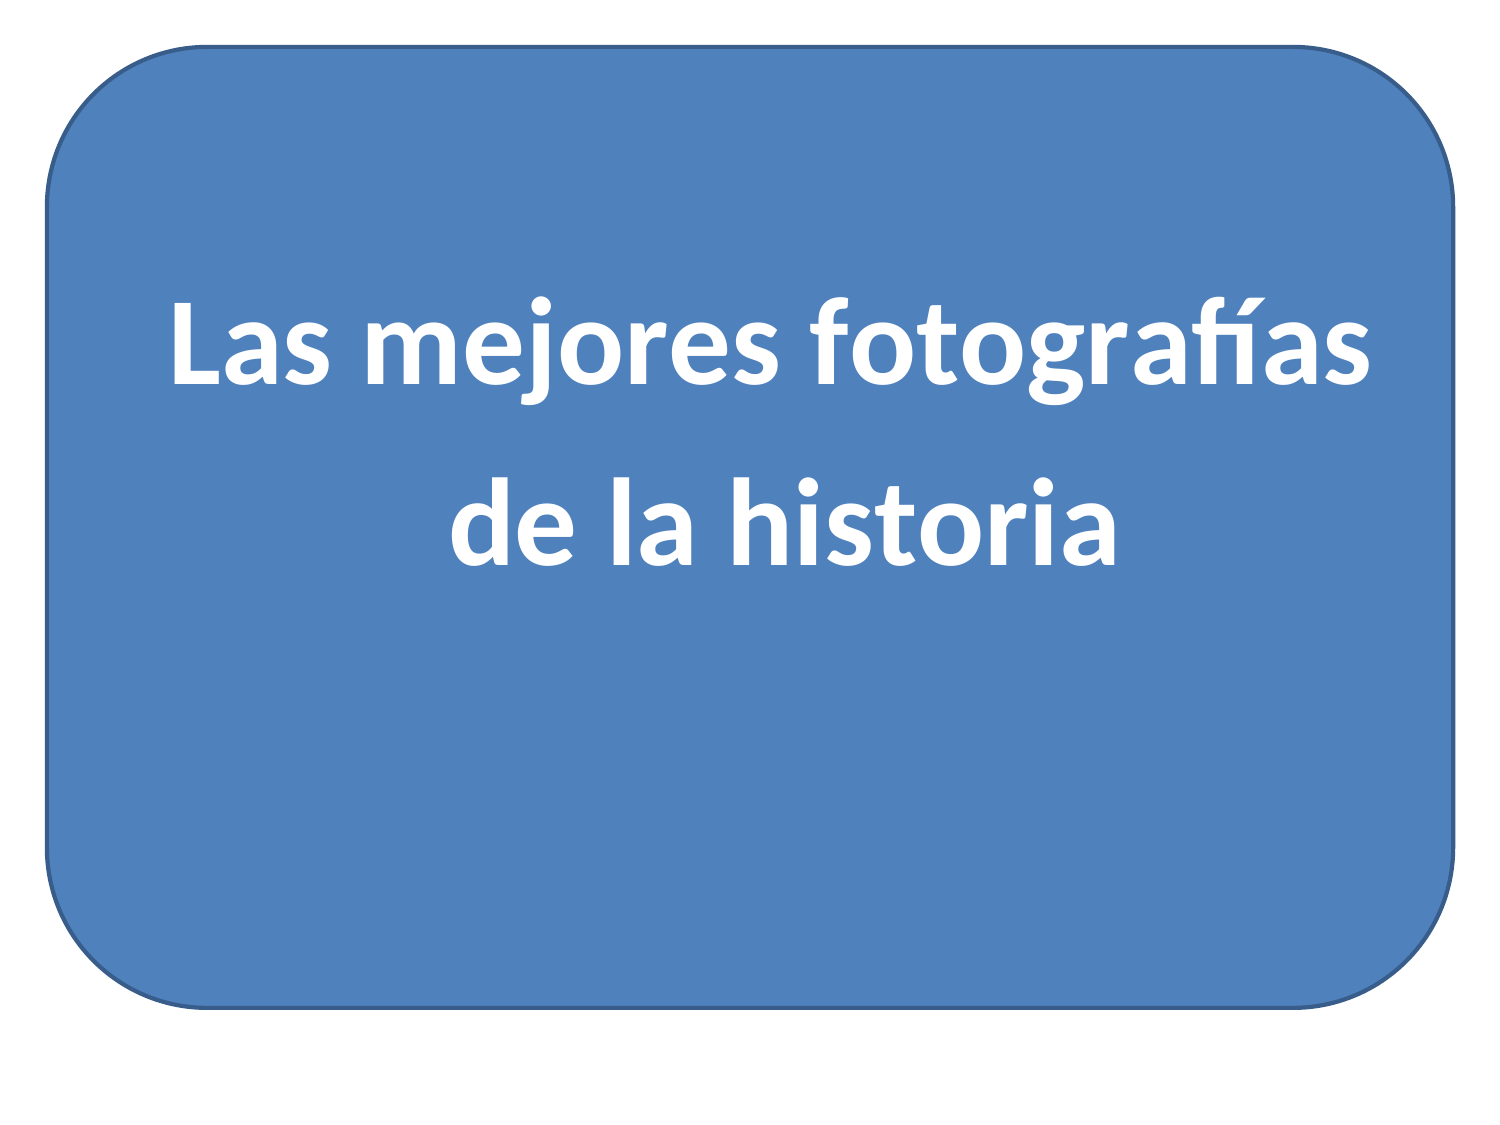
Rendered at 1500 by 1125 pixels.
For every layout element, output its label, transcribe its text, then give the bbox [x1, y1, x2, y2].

text_box [46, 124, 1454, 1008]
text_box [124, 46, 1376, 70]
text_box Las mejores fotografías de la historia [70, 70, 1500, 645]
